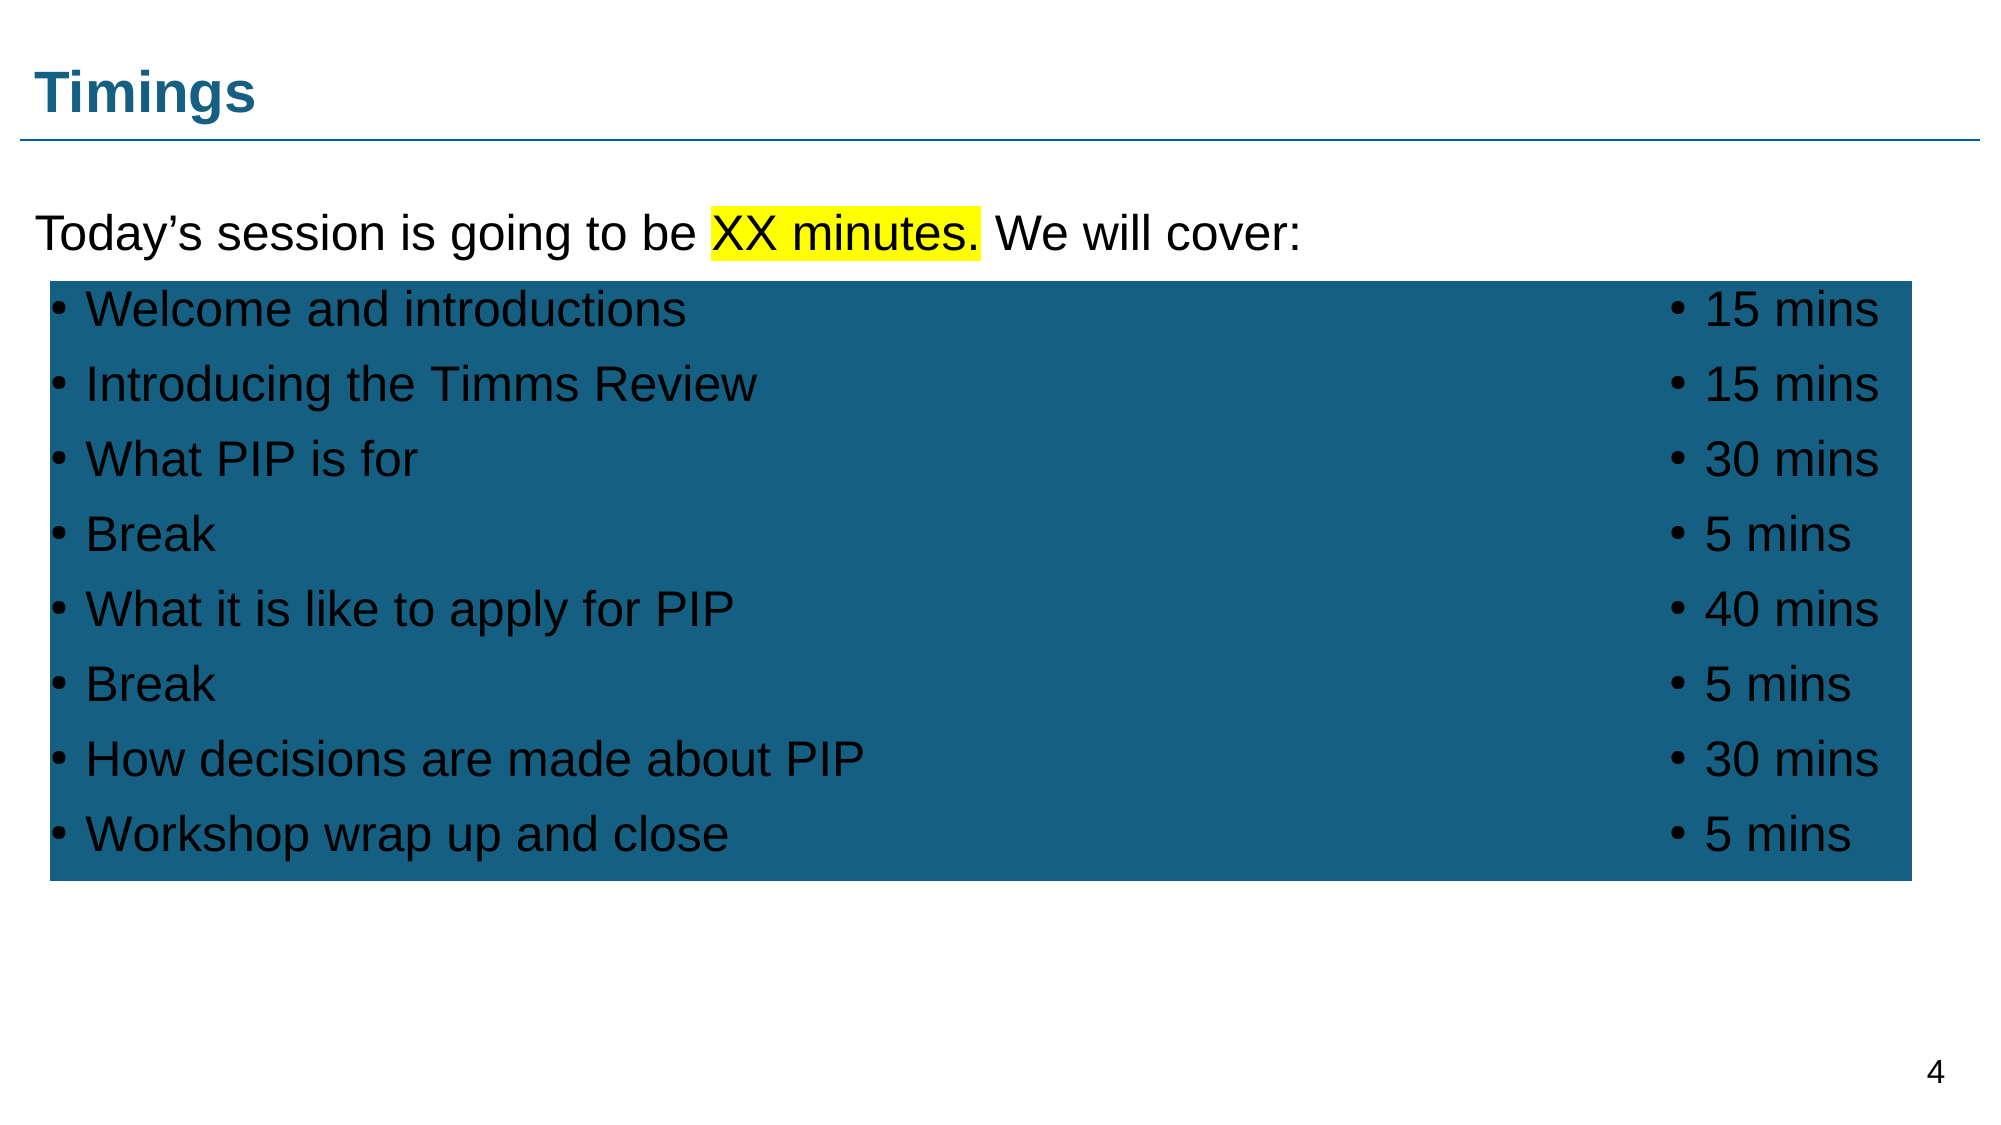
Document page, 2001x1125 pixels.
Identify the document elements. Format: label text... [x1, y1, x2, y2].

table_cell 5 mins [1669, 806, 1912, 881]
table_cell What PIP is for [50, 431, 1669, 506]
table_cell 30 mins [1669, 431, 1912, 506]
table_cell Break [50, 506, 1669, 581]
table_cell 15 mins [1669, 356, 1912, 431]
table_cell 40 mins [1669, 581, 1912, 656]
table_cell What it is like to apply for PIP [50, 581, 1669, 656]
table_cell 30 mins [1669, 731, 1912, 806]
table_cell 5 mins [1669, 506, 1912, 581]
text_box [1911, 1042, 1983, 1103]
table_header Welcome and introductions [50, 281, 1669, 356]
table_cell Break [50, 656, 1669, 731]
table_cell Workshop wrap up and close [50, 806, 1669, 881]
table_cell How decisions are made about PIP [50, 731, 1669, 806]
table_cell Introducing the Timms Review [50, 356, 1669, 431]
table_cell 5 mins [1669, 656, 1912, 731]
table_header 15 mins [1669, 281, 1912, 356]
title Timings [19, 47, 1981, 140]
text_box Today’s session is going to be XX minutes. We will cover: [19, 140, 1981, 1043]
